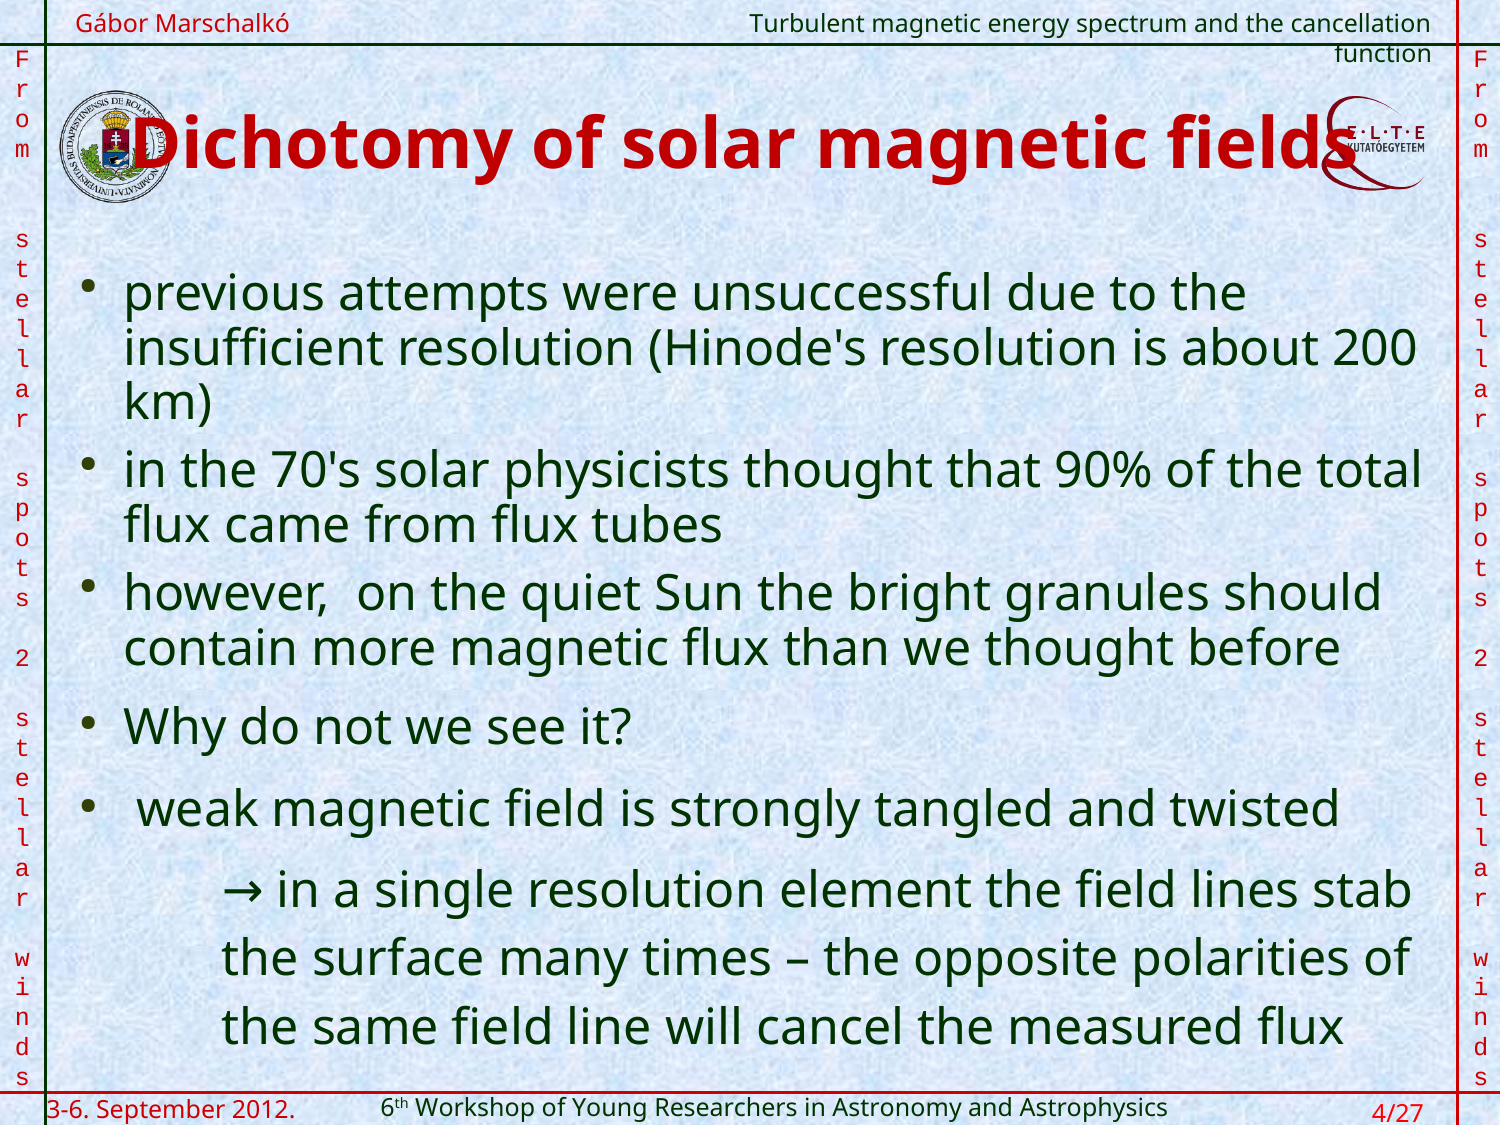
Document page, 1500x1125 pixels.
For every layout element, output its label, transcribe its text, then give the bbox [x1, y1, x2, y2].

picture [1459, 1094, 1500, 1125]
picture [0, 46, 44, 1091]
picture [1459, 46, 1500, 1091]
picture [47, 46, 1456, 1091]
picture [47, 1094, 1456, 1125]
list previous attempts were unsuccessful due to the insufficient resolution (Hinode's resolution is about 200 km) in the 70's solar physicists thought that 90% of the total flux came from flux tubes however, on the quiet Sun the bright granules should contain more magnetic flux than we thought before Why do not we see it? weak magnetic field is strongly tangled and twisted → in a single resolution element the field lines stab the surface many times – the opposite polarities of the same field line will cancel the measured flux [64, 259, 1447, 1068]
text_box Dichotomy of solar magnetic fields [114, 90, 1376, 191]
picture [0, 1094, 44, 1125]
picture [1459, 0, 1500, 43]
picture [47, 0, 1456, 43]
picture [0, 0, 44, 43]
